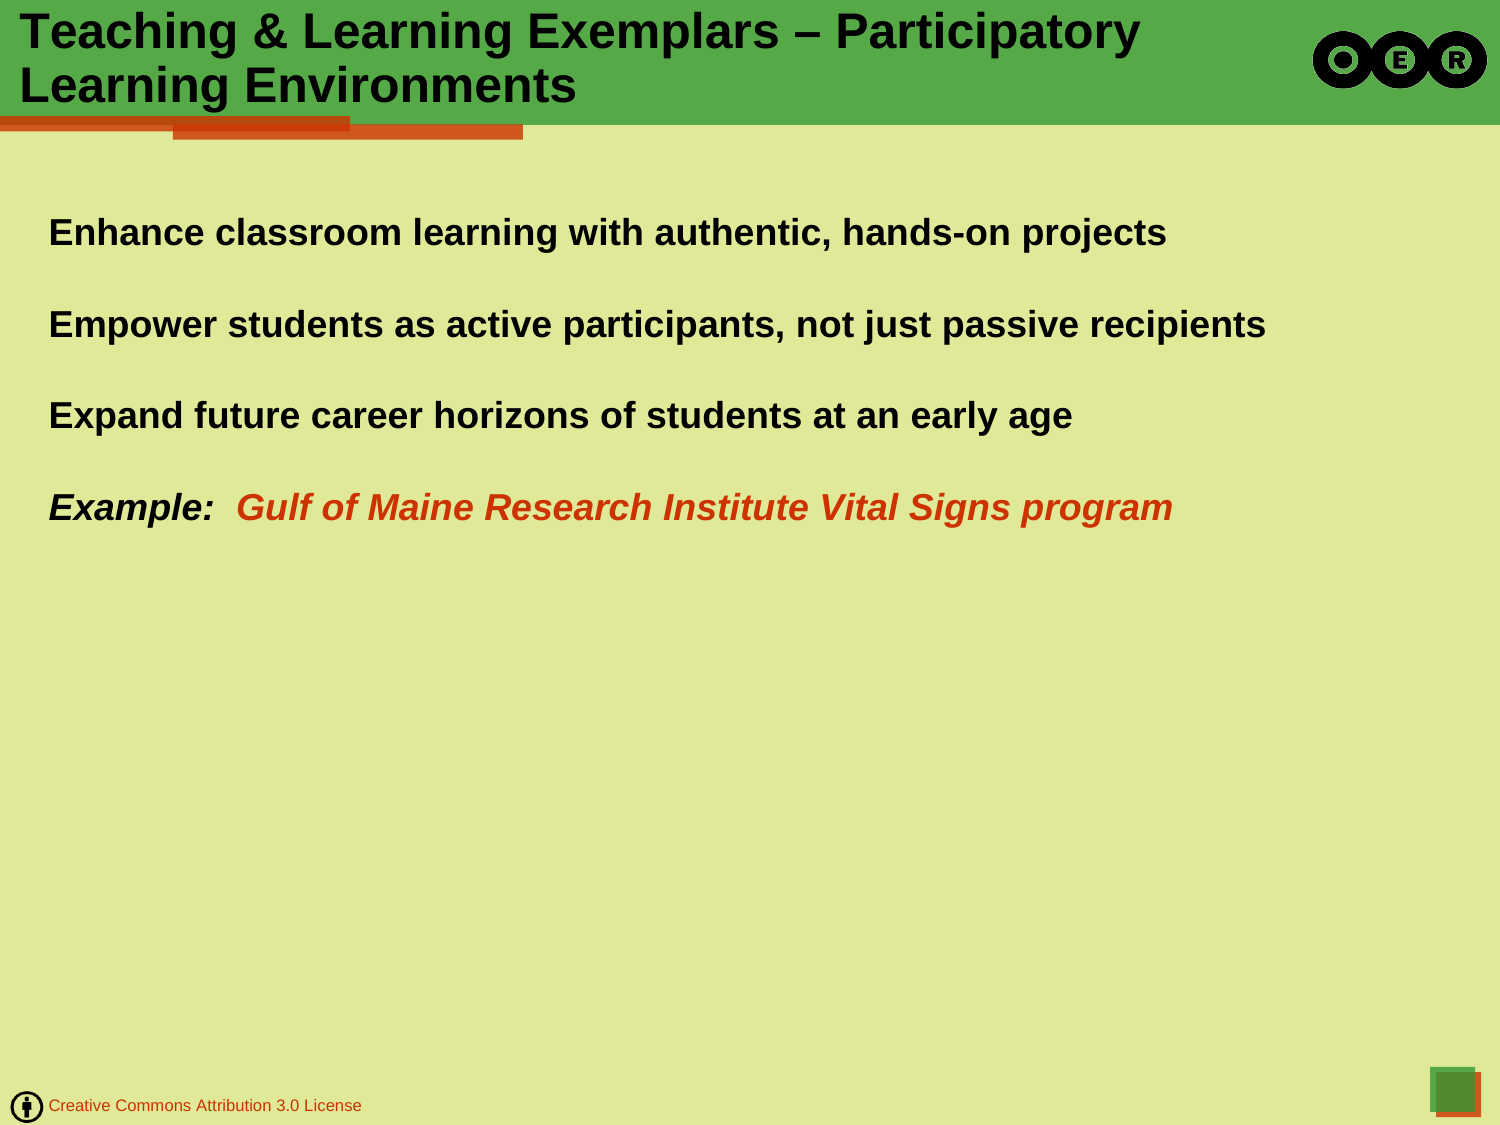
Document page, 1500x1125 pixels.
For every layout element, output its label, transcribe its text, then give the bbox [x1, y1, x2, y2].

picture [7, 1088, 46, 1125]
picture [1306, 31, 1494, 94]
text_box Teaching & Learning Exemplars – Participatory Learning Environments [4, 0, 1293, 122]
text_box Enhance classroom learning with authentic, hands-on projects Empower students as active participants, not just passive recipients Expand future career horizons of students at an early age Example: Gulf of Maine Research Institute Vital Signs program [33, 200, 1438, 536]
